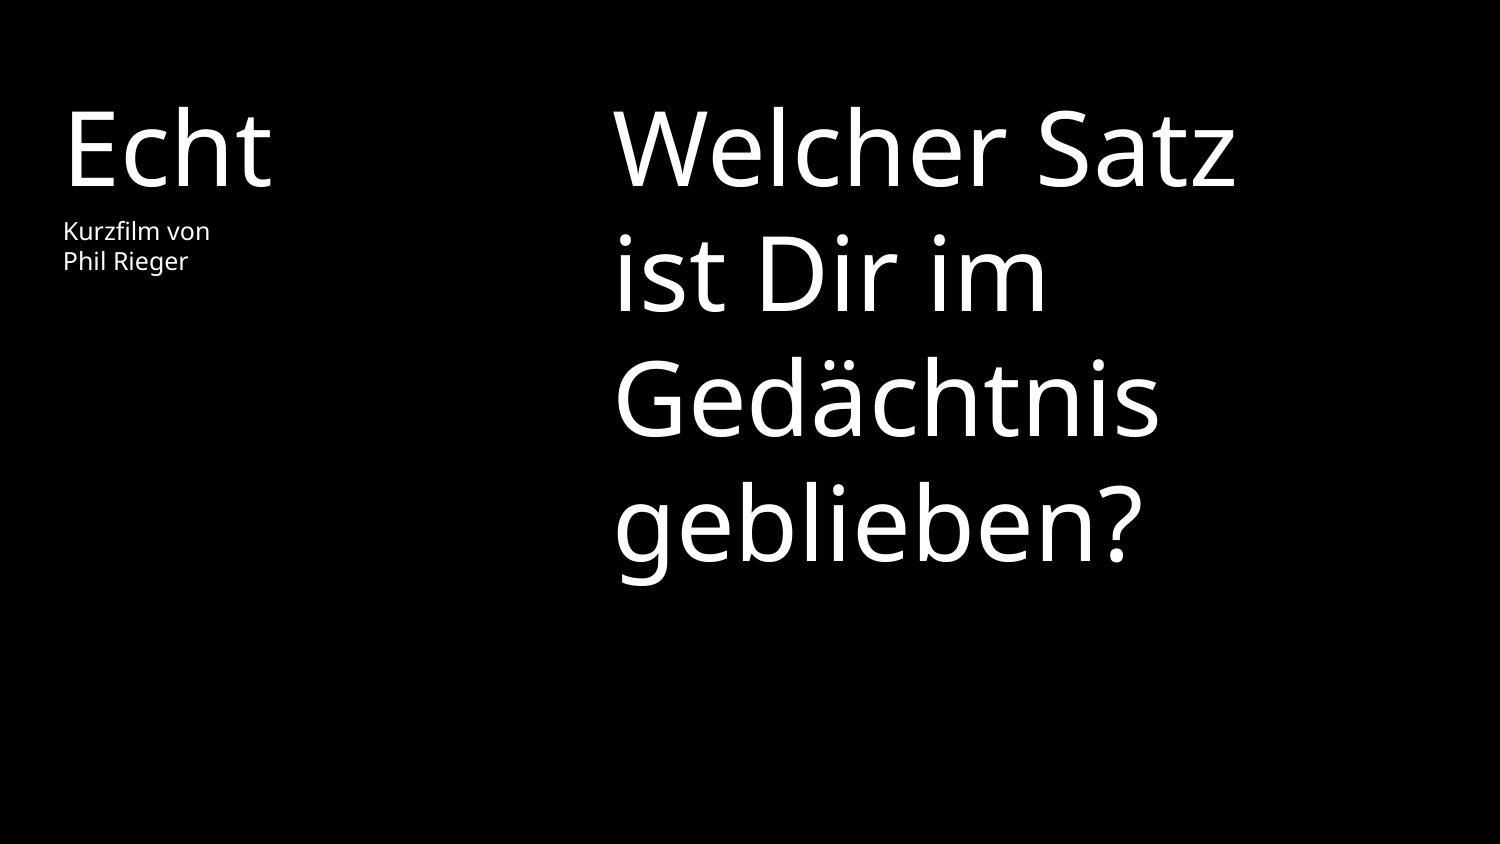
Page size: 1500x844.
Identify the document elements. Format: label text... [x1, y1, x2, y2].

text_box Echt [47, 67, 340, 200]
text_box Welcher Satz ist Dir im Gedächtnis geblieben? [597, 67, 1301, 598]
text_box Kurzfilm von Phil Rieger [47, 200, 340, 291]
